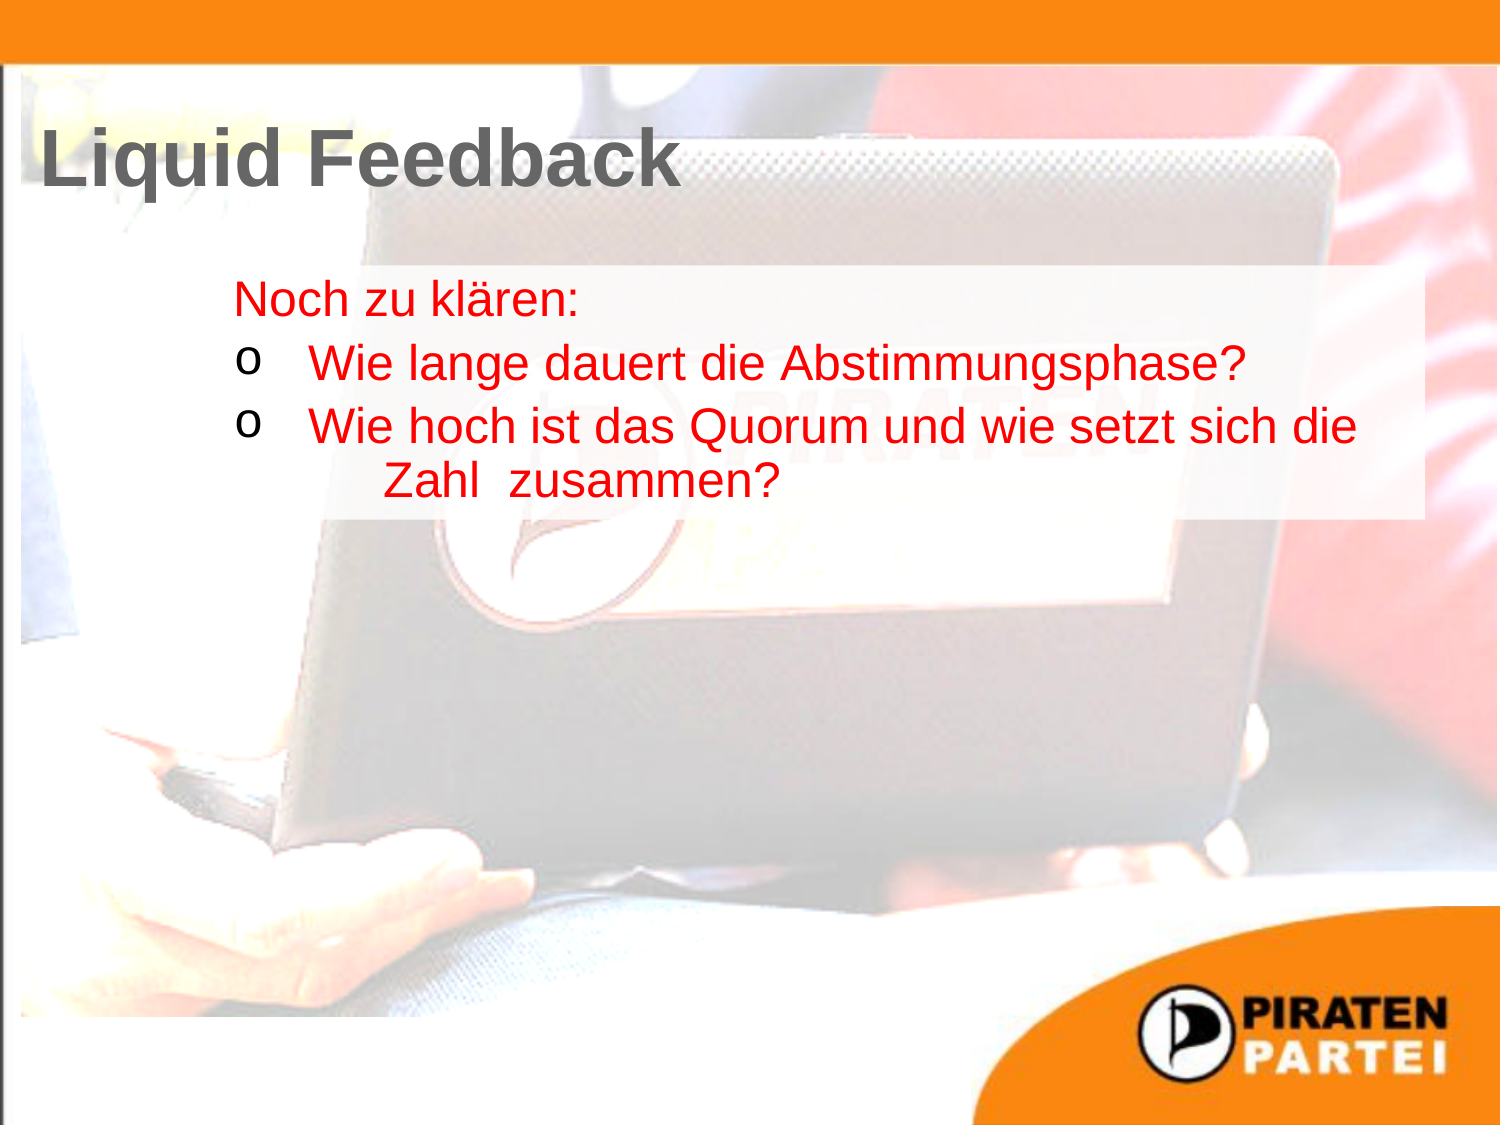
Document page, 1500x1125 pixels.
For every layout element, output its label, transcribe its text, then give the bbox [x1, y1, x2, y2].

list Noch zu klären: Wie lange dauert die Abstimmungsphase? Wie hoch ist das Quorum und wie setzt sich die Zahl zusammen? [75, 265, 1426, 520]
title Liquid Feedback [24, 97, 1375, 212]
picture [21, 66, 1500, 1125]
